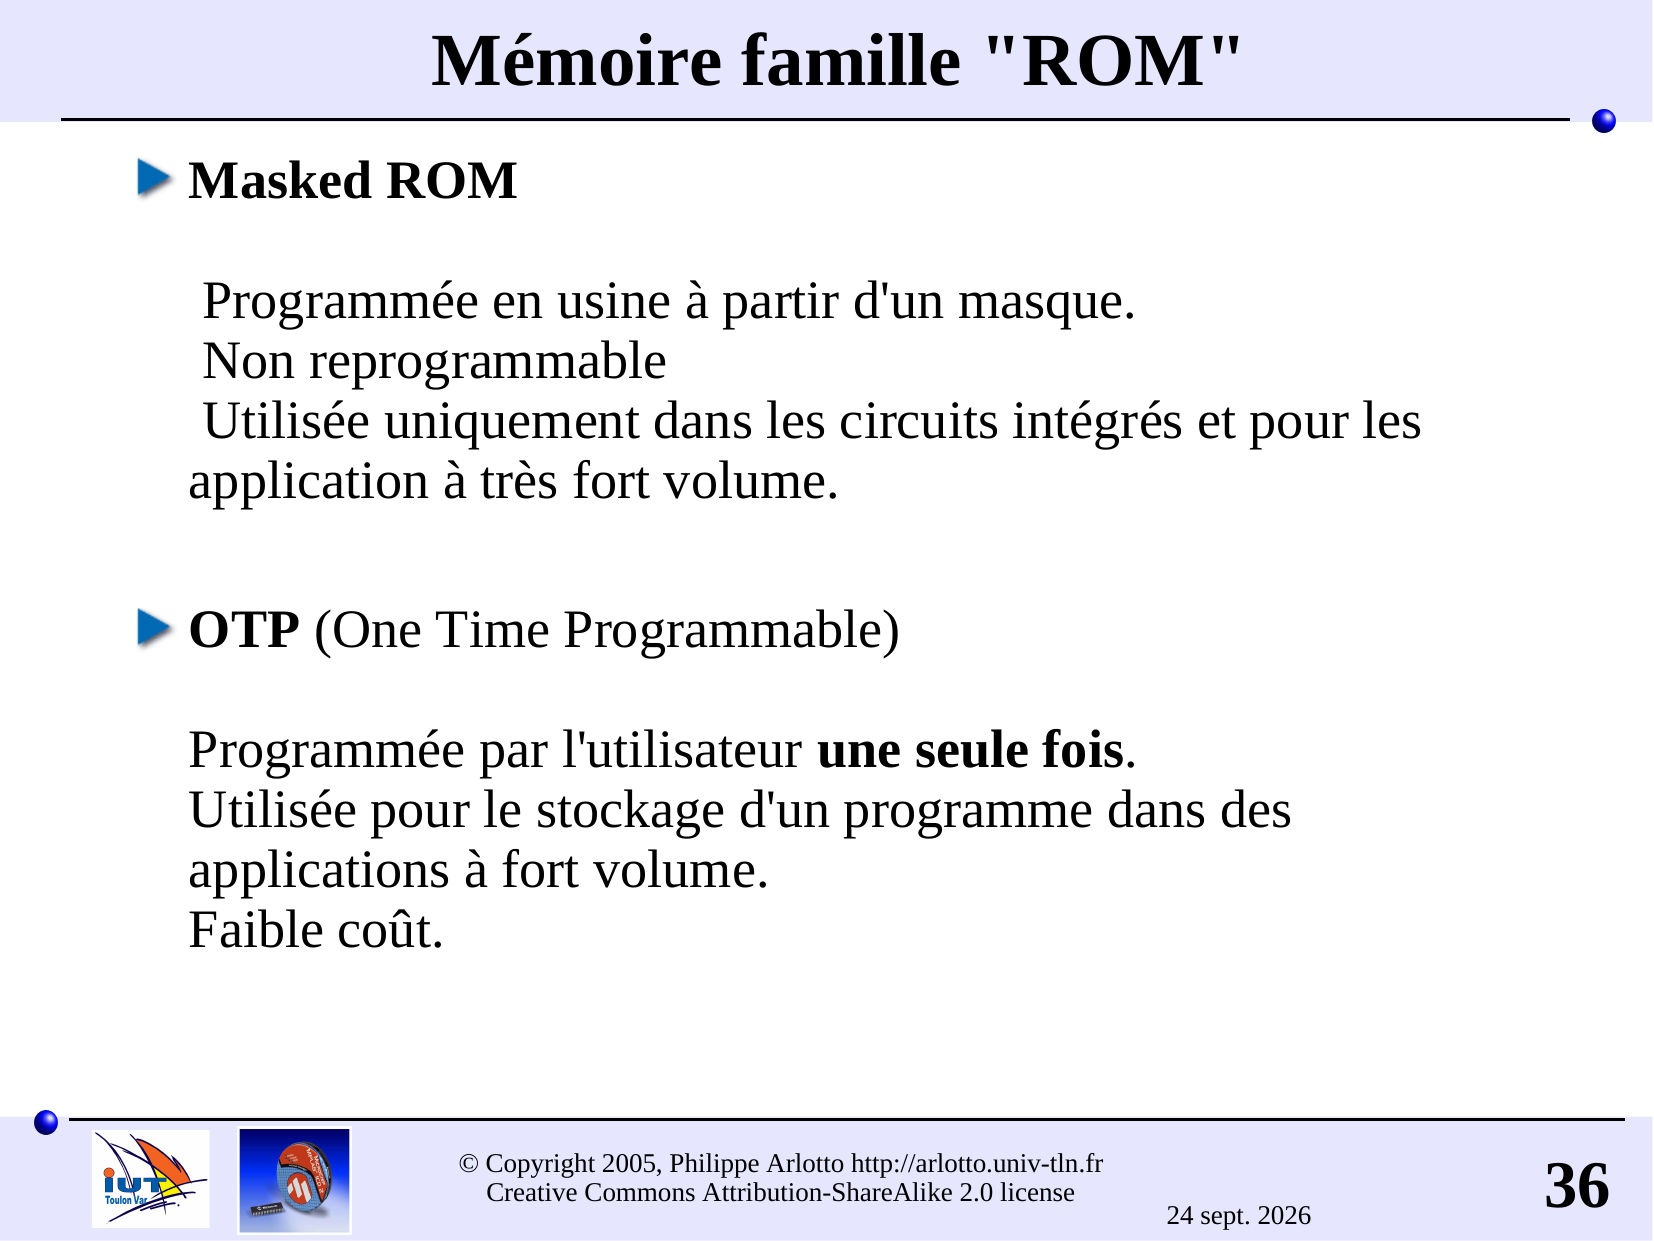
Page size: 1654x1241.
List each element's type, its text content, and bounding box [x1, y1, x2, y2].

list Masked ROM Programmée en usine à partir d'un masque. Non reprogrammable Utilisée uniquement dans les circuits intégrés et pour les application à très fort volume. OTP (One Time Programmable) Programmée par l'utilisateur une seule fois. Utilisée pour le stockage d'un programme dans des applications à fort volume. Faible coût. [118, 149, 1530, 1047]
picture [237, 1126, 352, 1235]
title Mémoire famille "ROM" [95, 11, 1585, 110]
